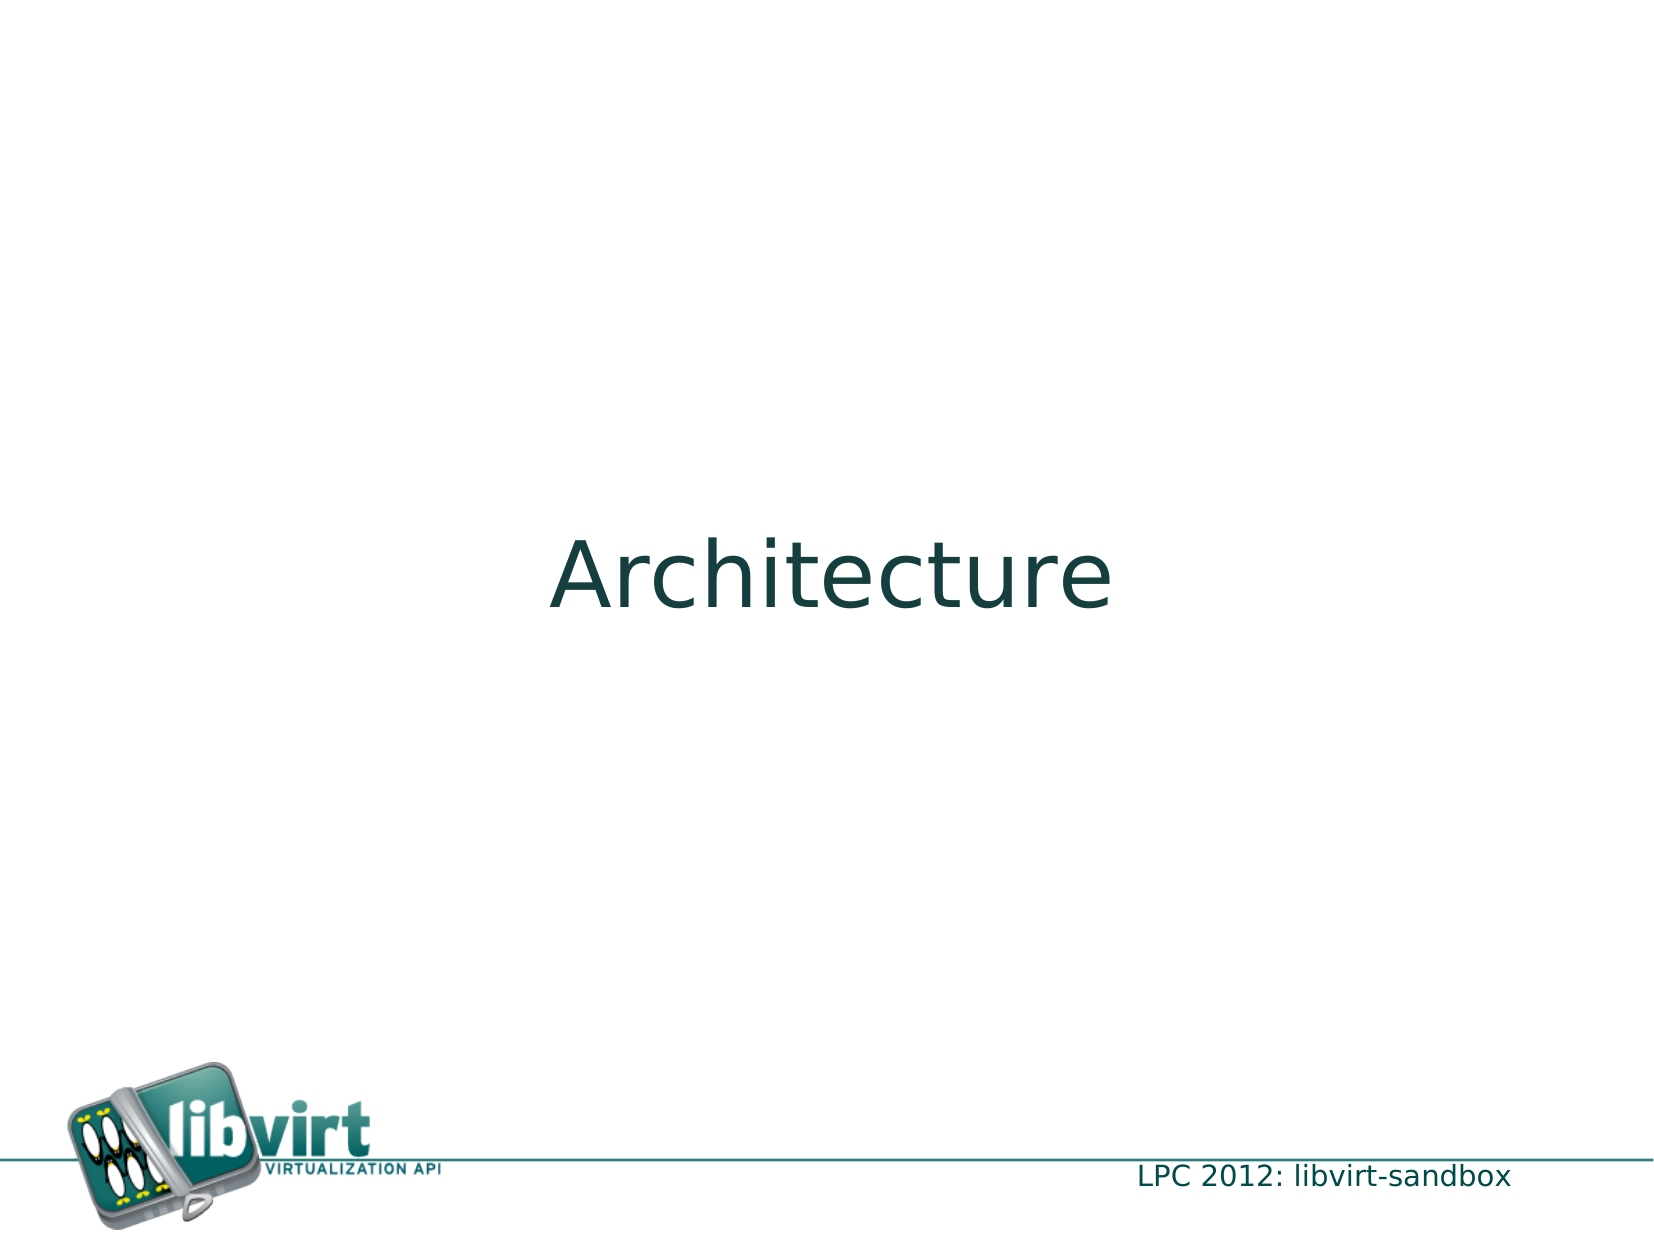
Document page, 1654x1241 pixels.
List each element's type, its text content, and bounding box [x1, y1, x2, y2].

picture [0, 1062, 1654, 1230]
text_box LPC 2012: libvirt-sandbox [1122, 1151, 1654, 1211]
title Architecture [88, 472, 1577, 680]
